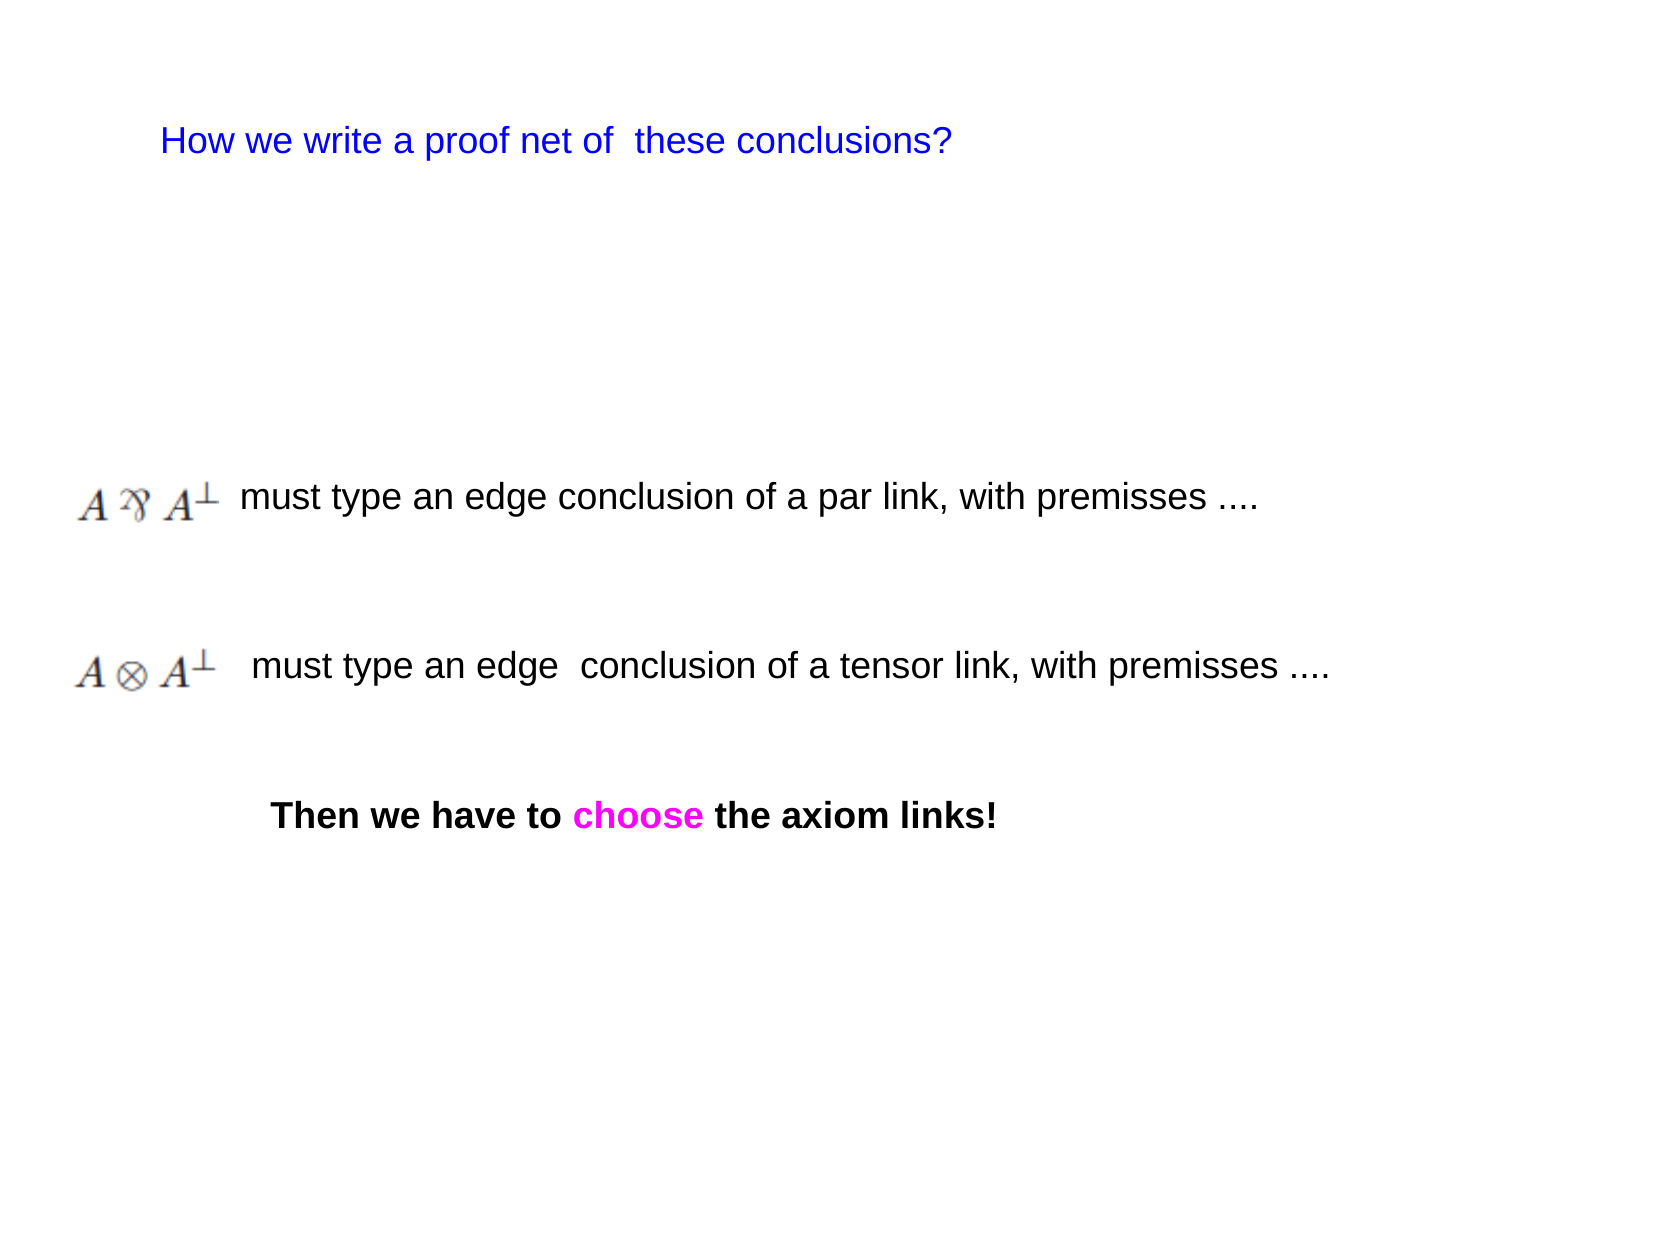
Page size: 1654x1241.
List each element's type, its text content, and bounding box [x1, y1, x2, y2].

text_box Then we have to choose the axiom links! [255, 787, 1013, 845]
picture [75, 474, 219, 526]
text_box must type an edge conclusion of a par link, with premisses .... [225, 468, 1276, 526]
text_box must type an edge conclusion of a tensor link, with premisses .... [236, 637, 1348, 695]
text_box How we write a proof net of these conclusions? [145, 112, 970, 170]
picture [68, 637, 226, 698]
